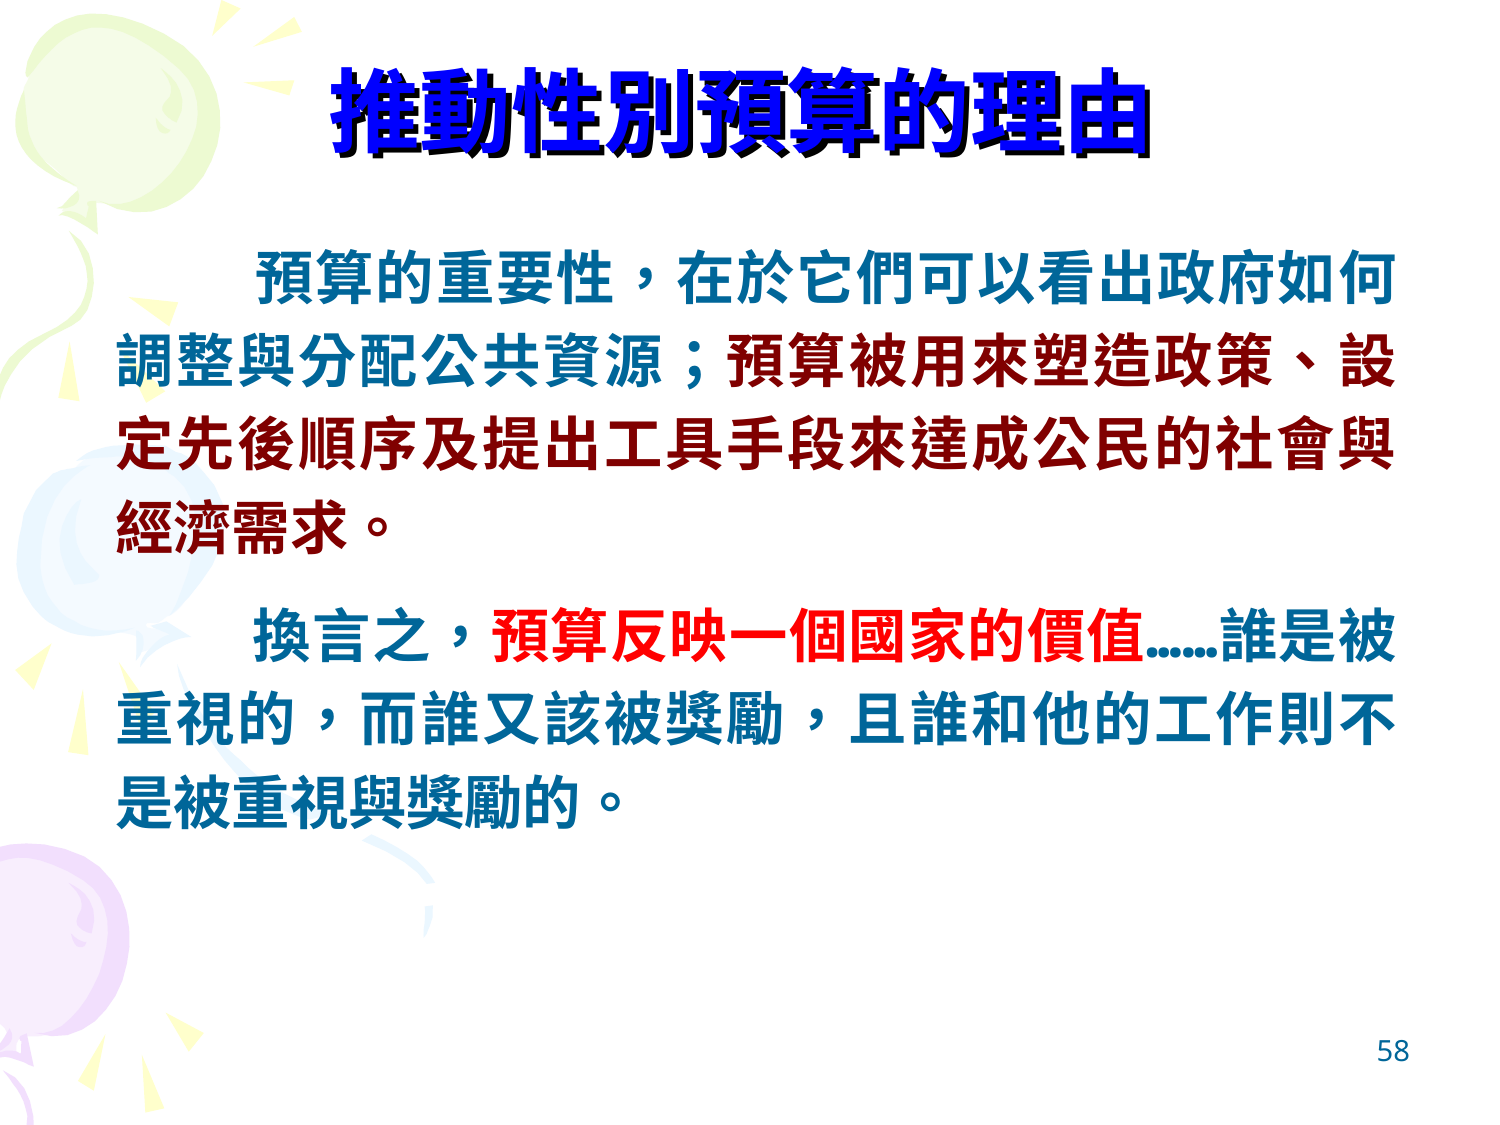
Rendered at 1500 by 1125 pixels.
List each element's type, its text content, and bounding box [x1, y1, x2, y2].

title 推動性別預算的理由 [64, 66, 1418, 173]
text_box <編號> [1074, 1024, 1426, 1100]
list 預算的重要性，在於它們可以看出政府如何調整與分配公共資源；預算被用來塑造政策、設定先後順序及提出工具手段來達成公民的社會與經濟需求。 換言之，預算反映一個國家的價值……誰是被重視的，而誰又該被獎勵，且誰和他的工作則不是被重視與獎勵的。 [100, 219, 1412, 994]
